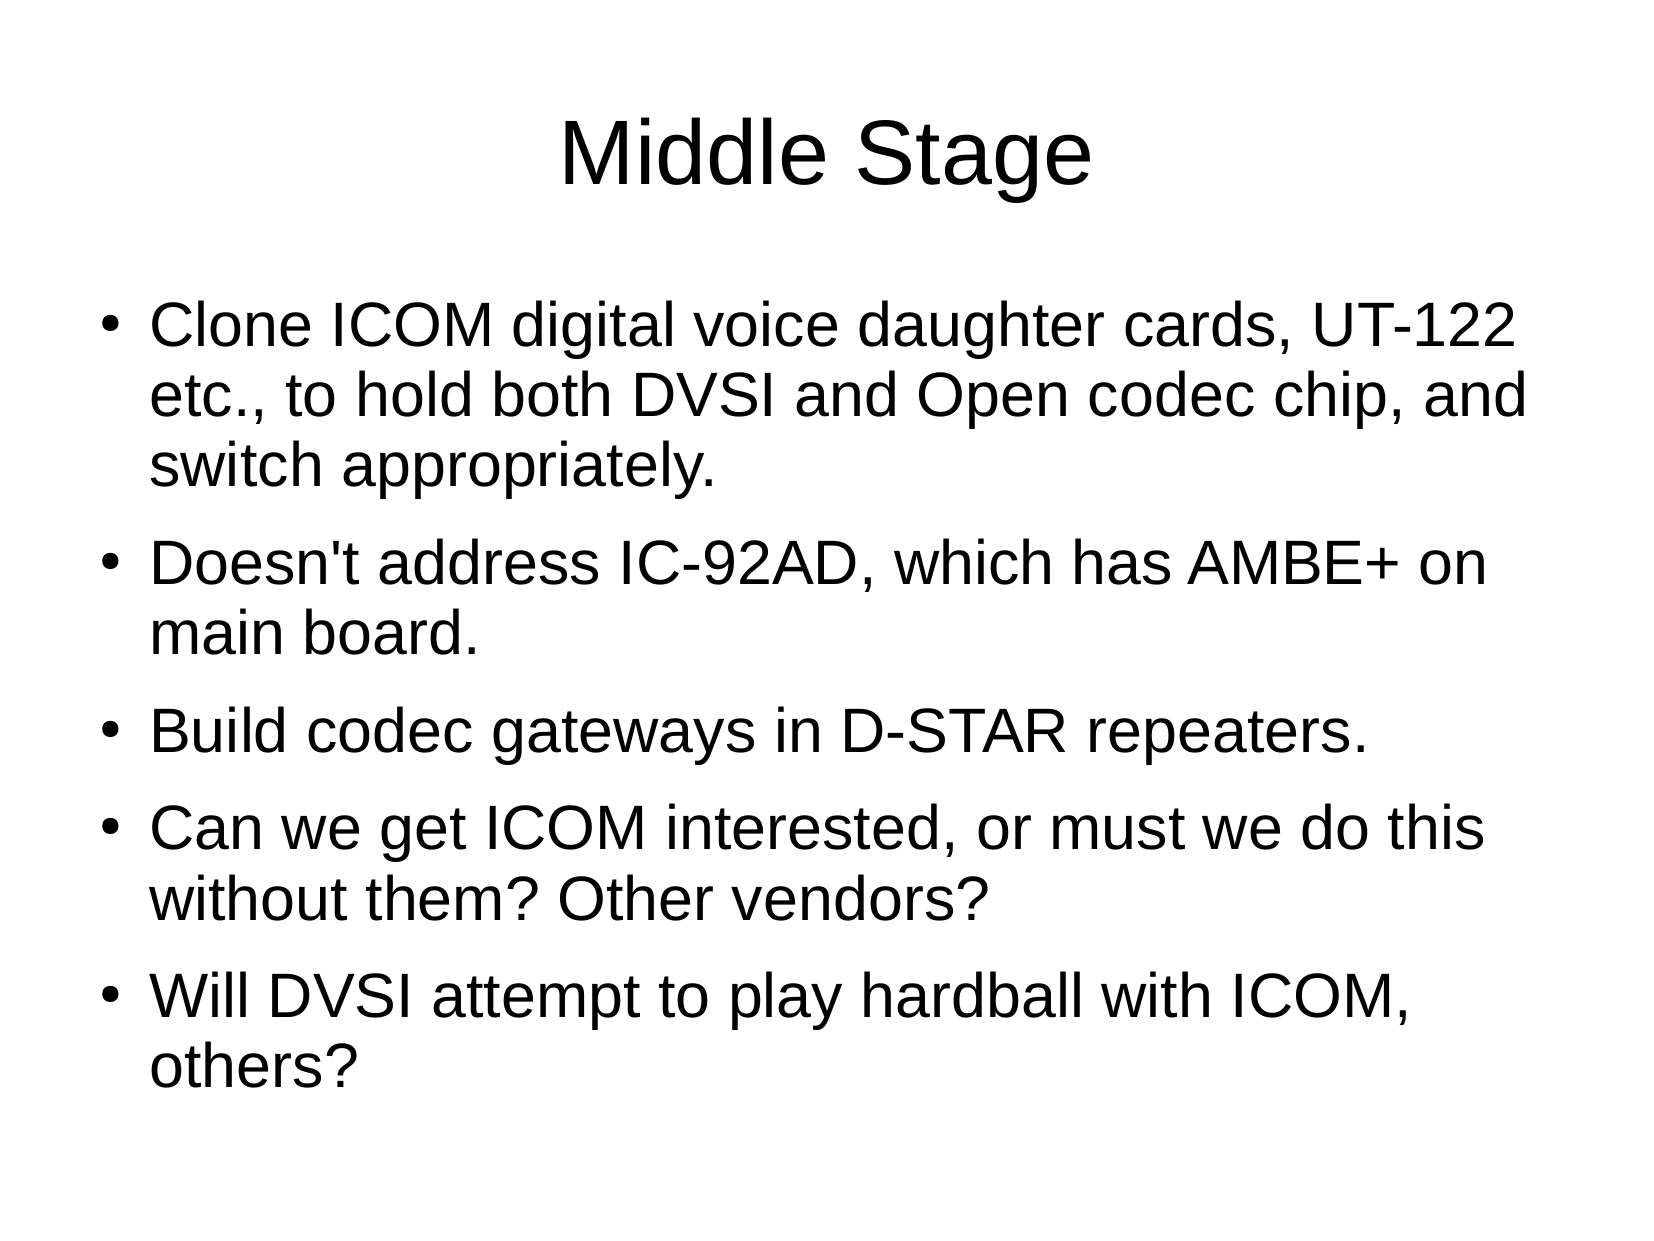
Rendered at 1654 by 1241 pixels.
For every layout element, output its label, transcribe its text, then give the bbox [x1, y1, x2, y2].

list Clone ICOM digital voice daughter cards, UT-122 etc., to hold both DVSI and Open codec chip, and switch appropriately. Doesn't address IC-92AD, which has AMBE+ on main board. Build codec gateways in D-STAR repeaters. Can we get ICOM interested, or must we do this without them? Other vendors? Will DVSI attempt to play hardball with ICOM, others? [82, 290, 1571, 1109]
title Middle Stage [82, 56, 1571, 250]
